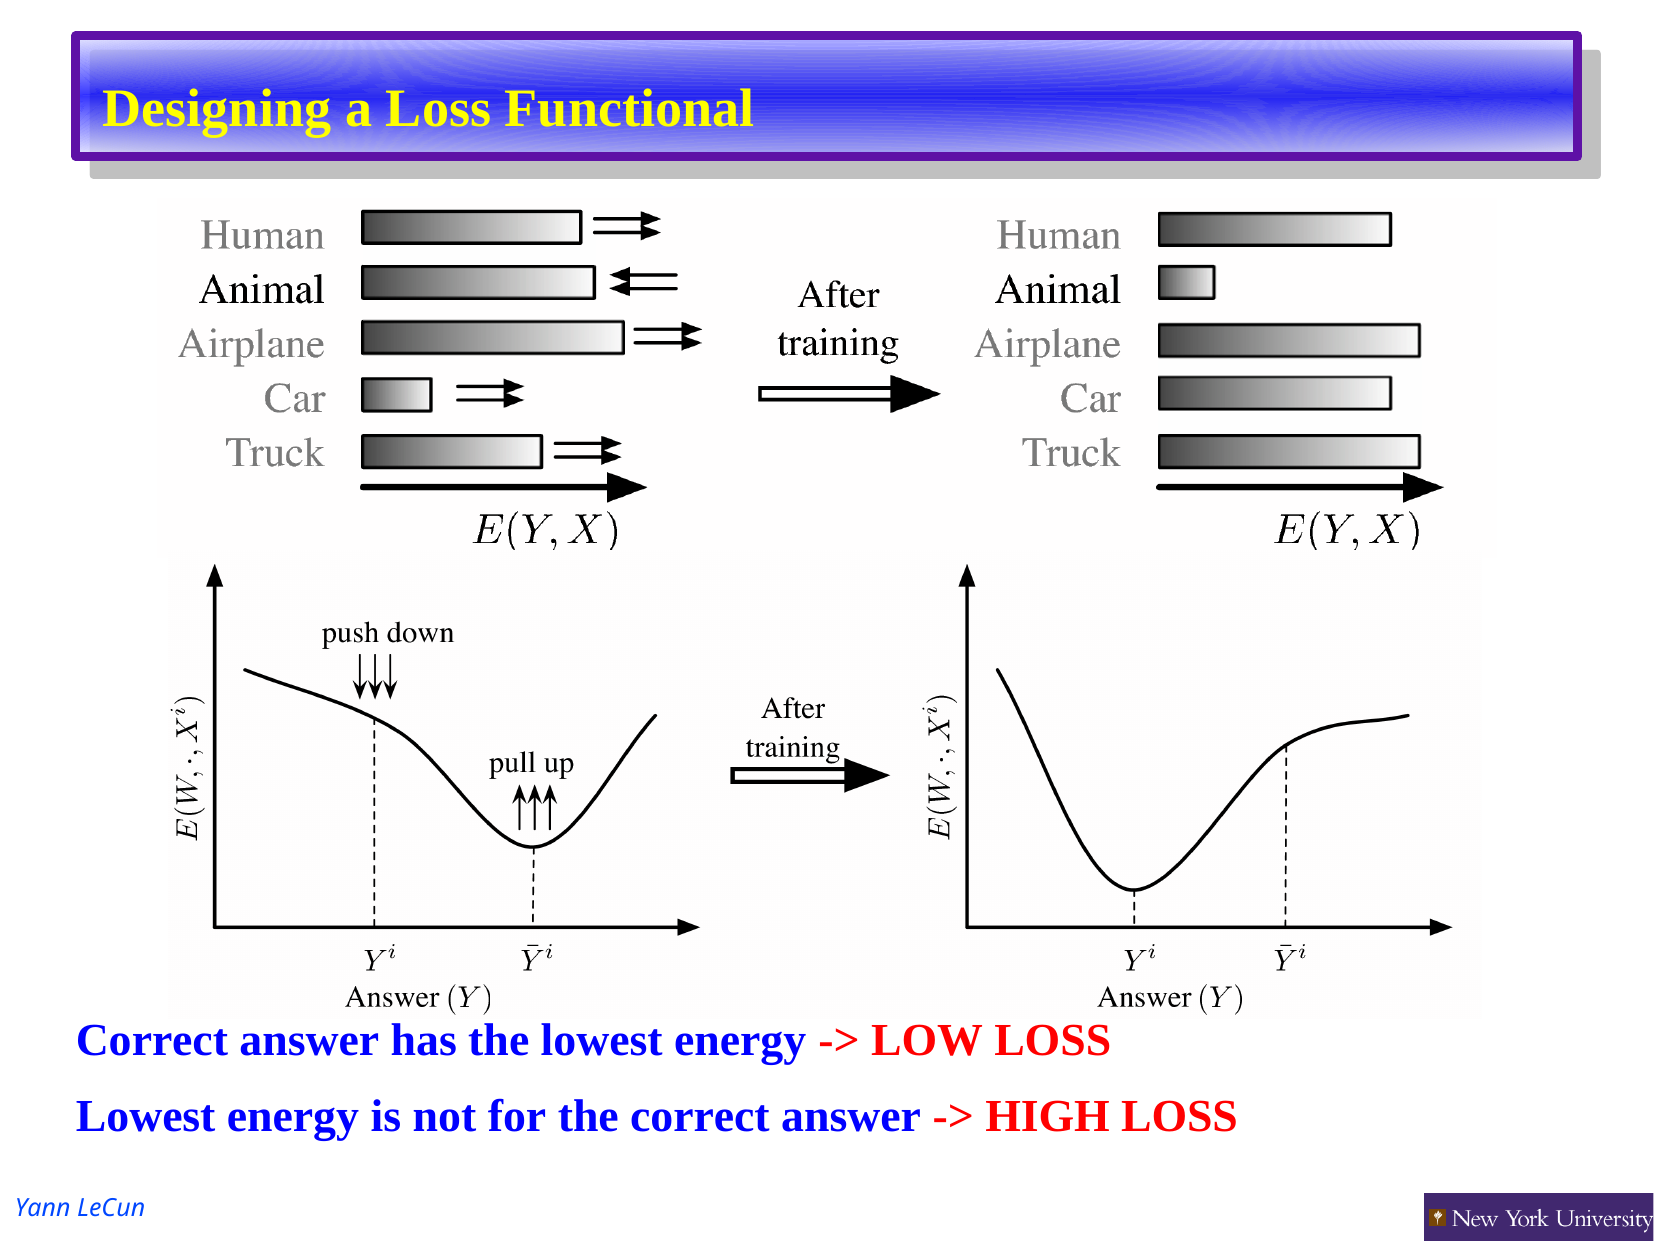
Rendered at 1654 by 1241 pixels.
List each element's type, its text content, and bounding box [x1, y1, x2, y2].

list Correct answer has the lowest energy -> LOW LOSS Lowest energy is not for the correct answer -> HIGH LOSS [75, 1015, 1597, 1188]
picture [1424, 1193, 1654, 1241]
title Designing a Loss Functional [75, 35, 1578, 157]
picture [157, 198, 1497, 1019]
